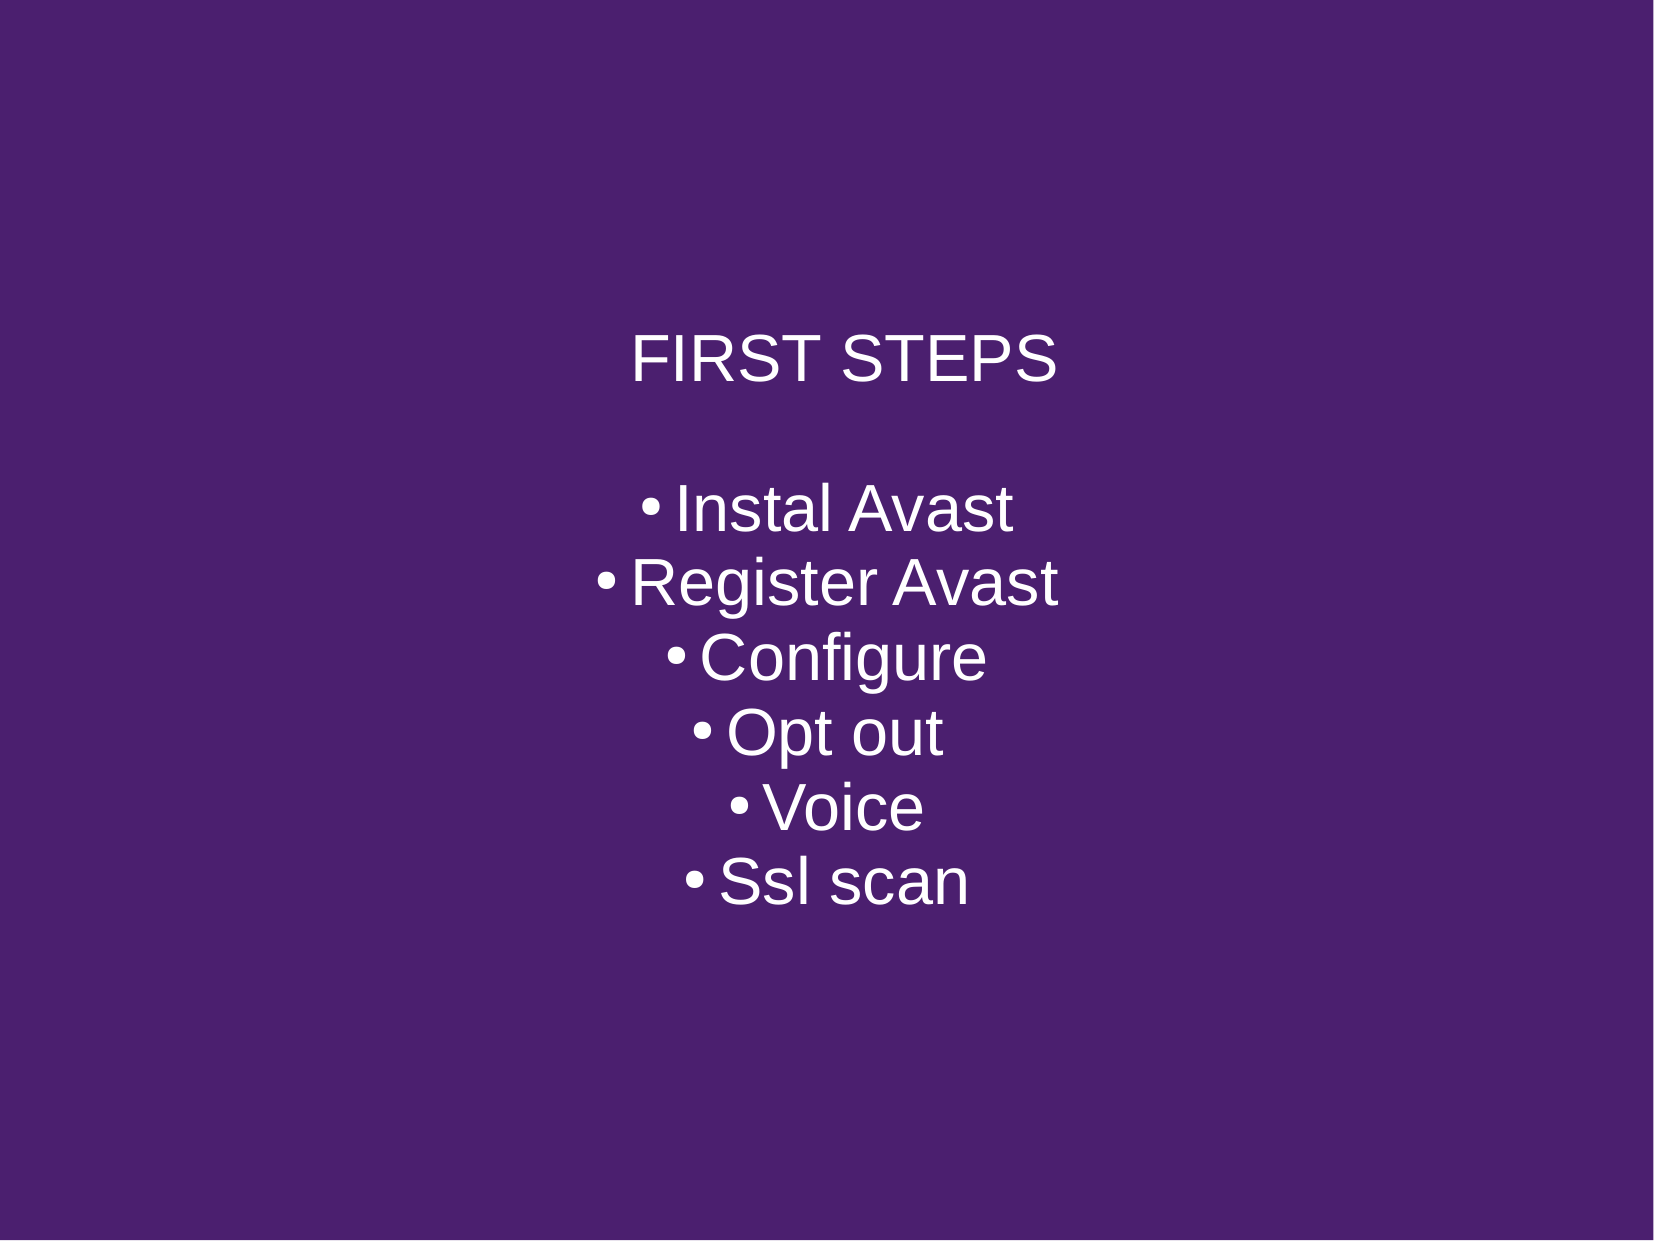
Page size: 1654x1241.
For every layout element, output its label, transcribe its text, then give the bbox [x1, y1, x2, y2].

subtitle FIRST STEPS Instal Avast Register Avast Configure Opt out Voice Ssl scan [0, 0, 1654, 1241]
